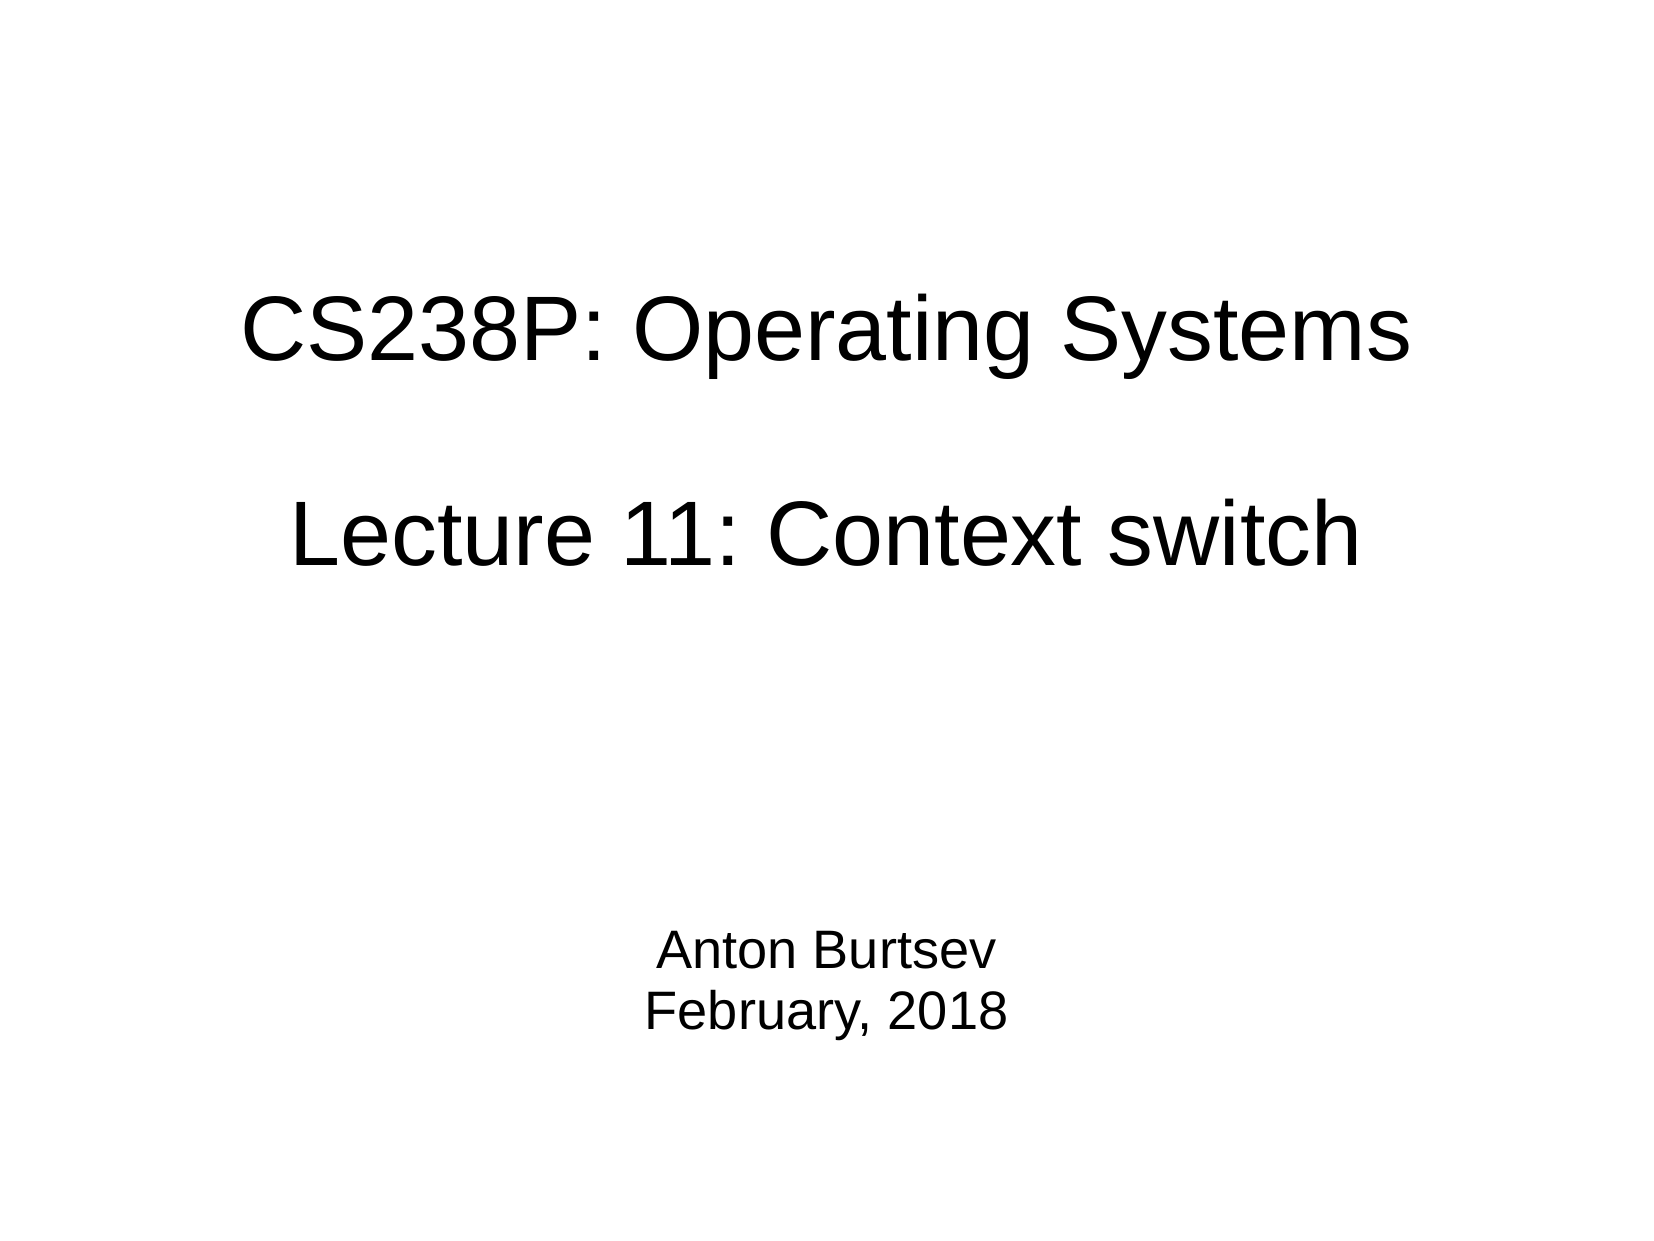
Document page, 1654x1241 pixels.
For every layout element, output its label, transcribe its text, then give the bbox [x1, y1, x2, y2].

title CS238P: Operating Systems Lecture 11: Context switch [82, 113, 1571, 637]
subtitle Anton Burtsev February, 2018 [82, 637, 1571, 1109]
